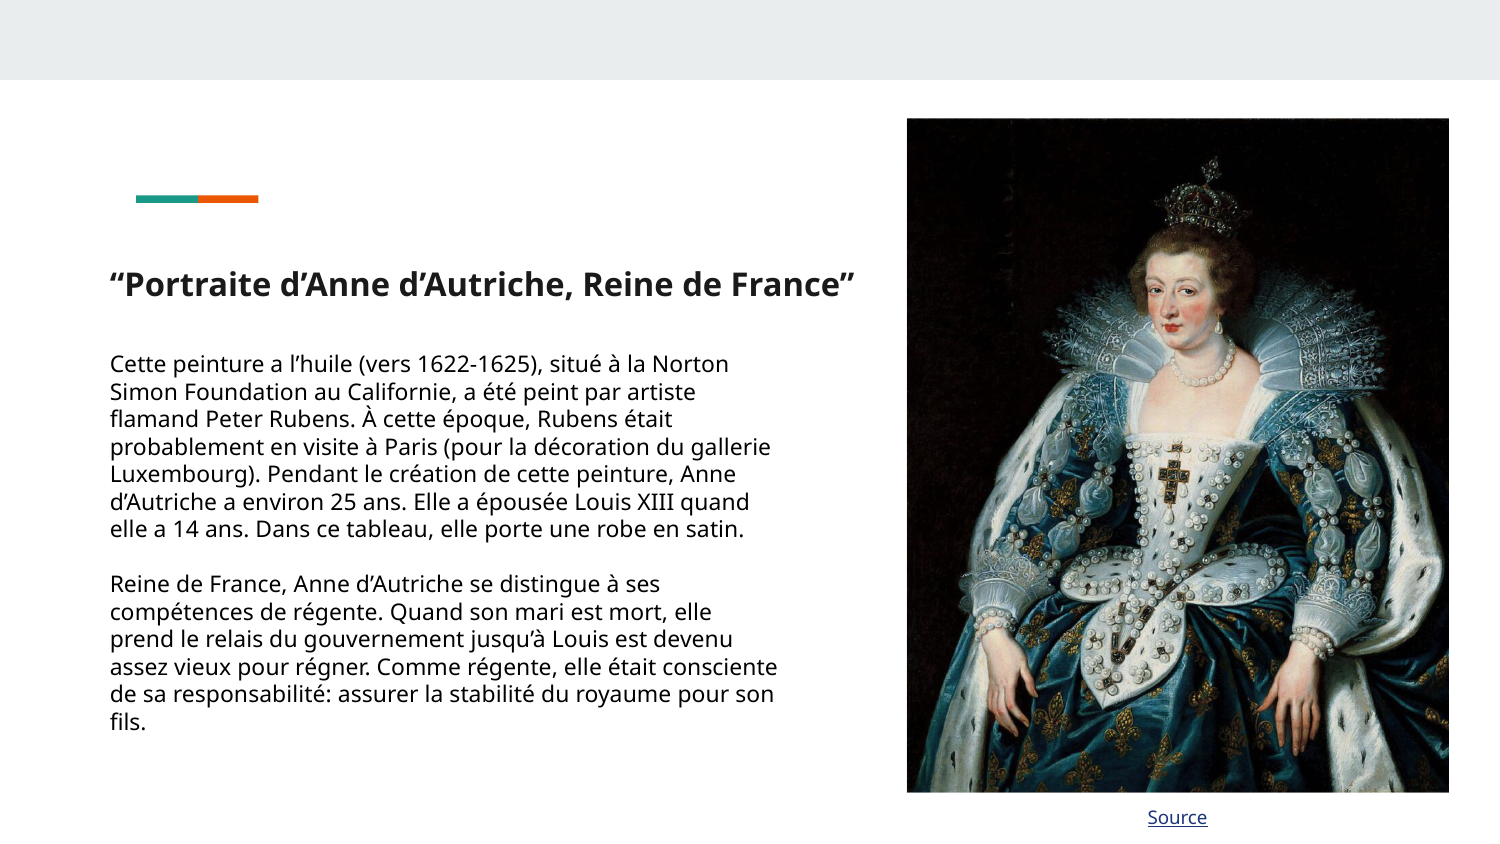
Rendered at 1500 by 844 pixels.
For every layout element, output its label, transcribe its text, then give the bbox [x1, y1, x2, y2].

text_box Source [1114, 790, 1241, 844]
title “Portraite d’Anne d’Autriche, Reine de France” [94, 248, 889, 315]
list Cette peinture a l’huile (vers 1622-1625), situé à la Norton Simon Foundation au Californie, a été peint par artiste flamand Peter Rubens. À cette époque, Rubens était probablement en visite à Paris (pour la décoration du gallerie Luxembourg). Pendant le création de cette peinture, Anne d’Autriche a environ 25 ans. Elle a épousée Louis XIII quand elle a 14 ans. Dans ce tableau, elle porte une robe en satin. Reine de France, Anne d’Autriche se distingue à ses compétences de régente. Quand son mari est mort, elle prend le relais du gouvernement jusqu’à Louis est devenu assez vieux pour régner. Comme régente, elle était consciente de sa responsabilité: assurer la stabilité du royaume pour son fils. [94, 334, 796, 774]
picture [906, 118, 1449, 794]
